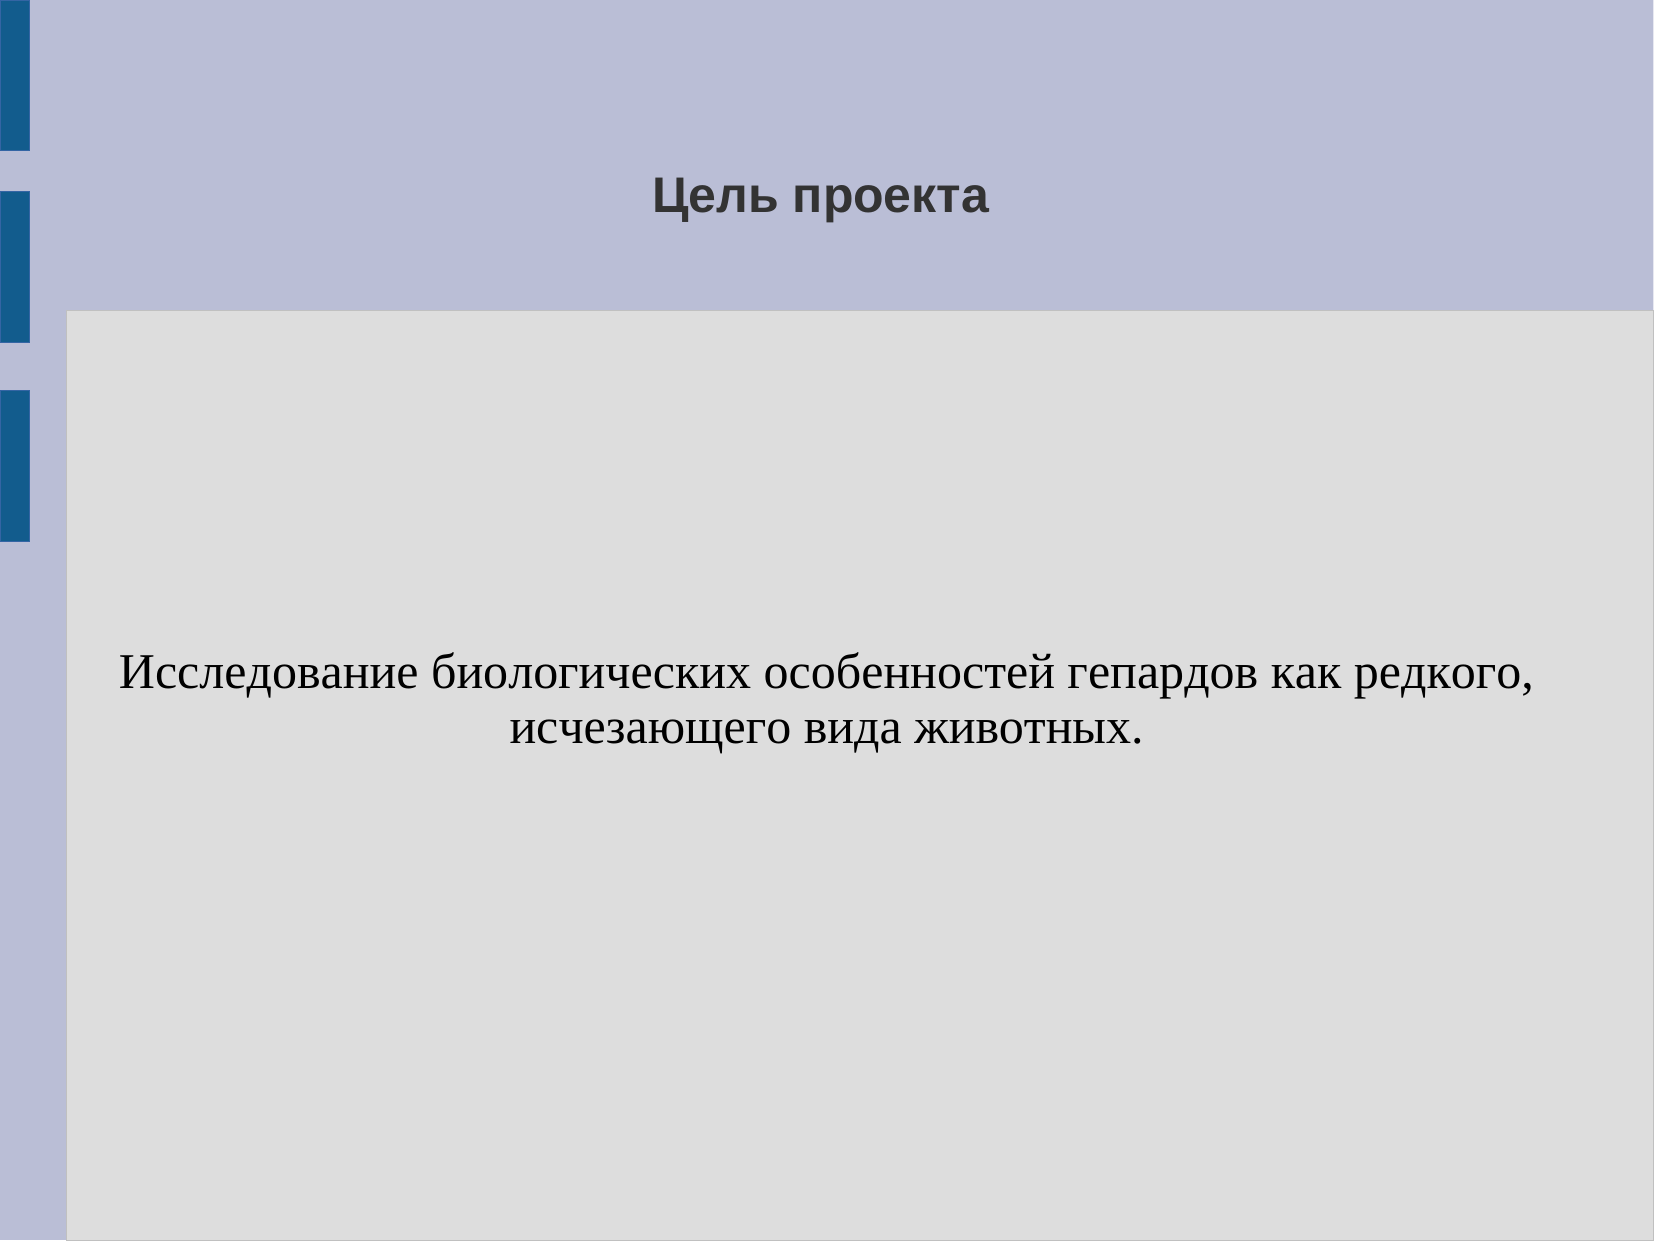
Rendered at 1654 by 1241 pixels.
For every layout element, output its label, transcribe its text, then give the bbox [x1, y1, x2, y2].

title Цель проекта [121, 91, 1534, 290]
subtitle Исследование биологических особенностей гепардов как редкого, исчезающего вида животных. [82, 290, 1571, 1109]
